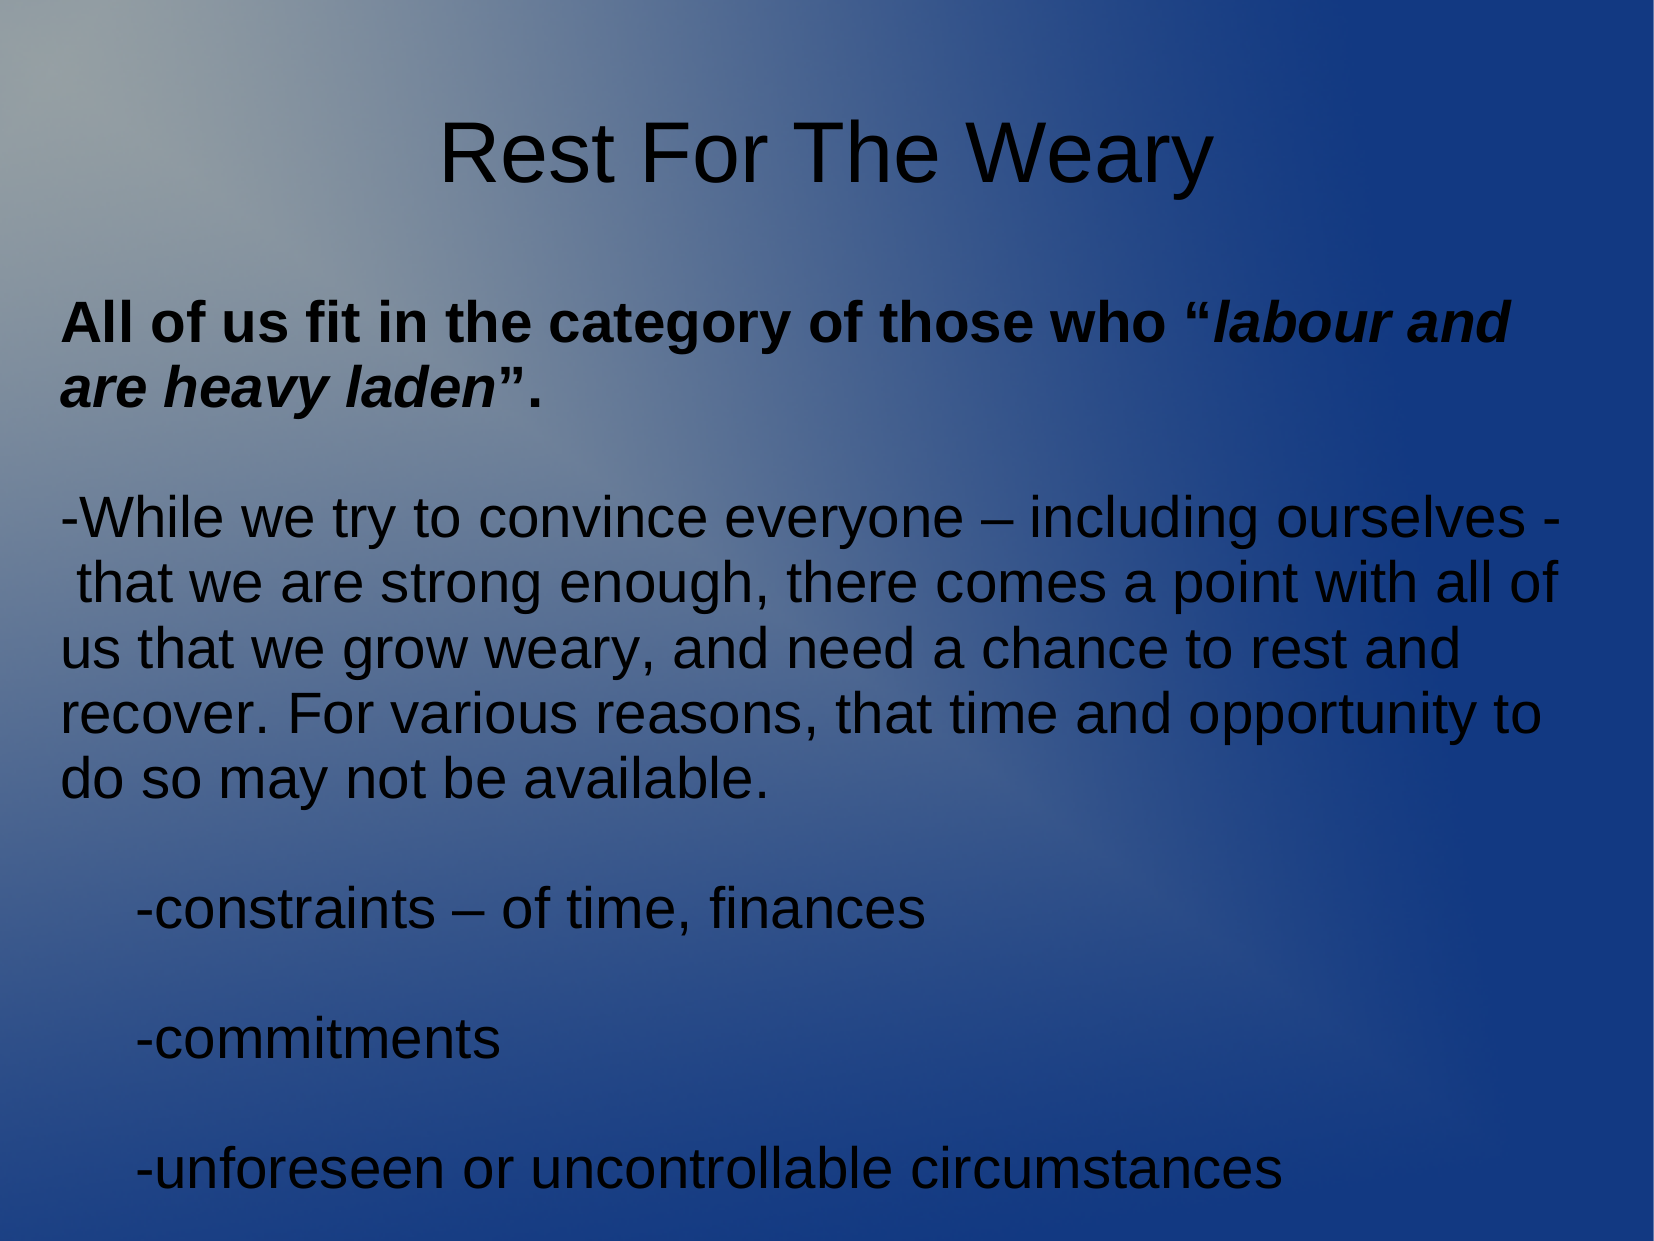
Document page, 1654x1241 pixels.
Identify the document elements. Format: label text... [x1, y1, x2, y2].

title Rest For The Weary [82, 49, 1571, 257]
subtitle All of us fit in the category of those who “labour and are heavy laden”. -While we try to convince everyone – including ourselves - that we are strong enough, there comes a point with all of us that we grow weary, and need a chance to rest and recover. For various reasons, that time and opportunity to do so may not be available. -constraints – of time, finances -commitments -unforeseen or uncontrollable circumstances [60, 290, 1571, 1241]
picture [0, 0, 1654, 1241]
